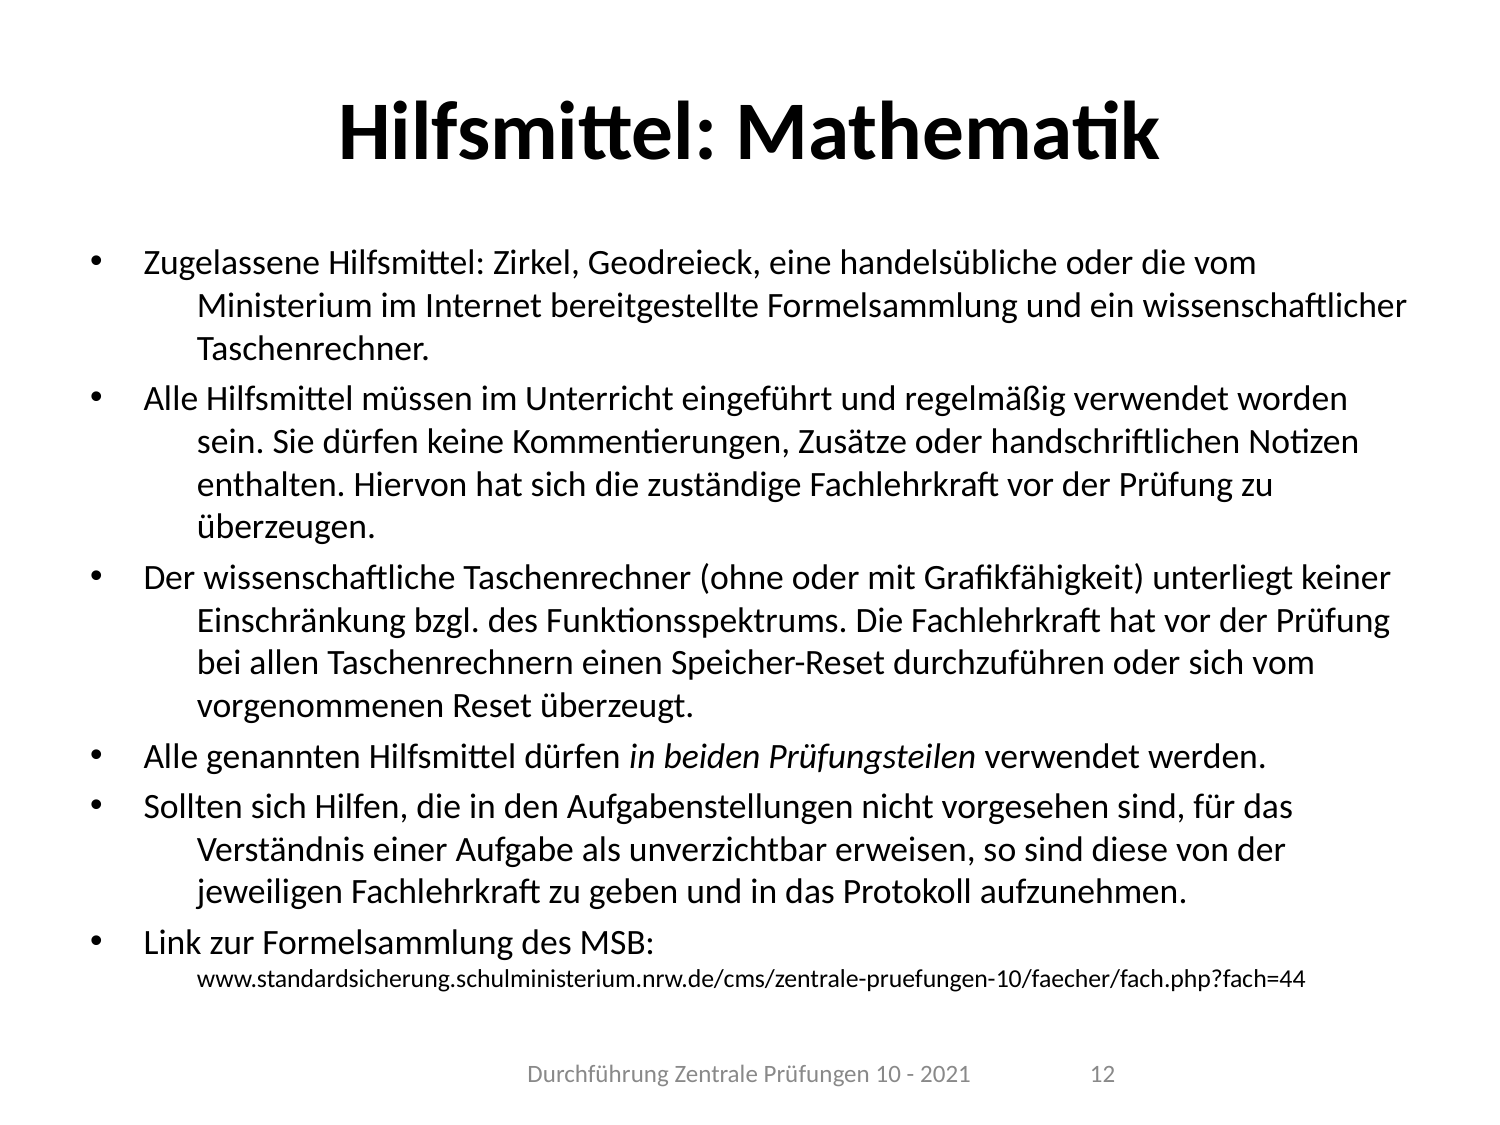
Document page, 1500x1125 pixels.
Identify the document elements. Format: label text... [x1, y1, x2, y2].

text_box Durchführung Zentrale Prüfungen 10 - 2021 [512, 1042, 988, 1103]
text_box 12 [1074, 1042, 1426, 1103]
title Hilfsmittel: Mathematik [75, 45, 1426, 209]
list Zugelassene Hilfsmittel: Zirkel, Geodreieck, eine handelsübliche oder die vom Ministerium im Internet bereitgestellte Formelsammlung und ein wissenschaftlicher Taschenrechner. Alle Hilfsmittel müssen im Unterricht eingeführt und regelmäßig verwendet worden sein. Sie dürfen keine Kommentierungen, Zusätze oder handschriftlichen Notizen enthalten. Hiervon hat sich die zuständige Fachlehrkraft vor der Prüfung zu überzeugen. Der wissenschaftliche Taschenrechner (ohne oder mit Grafikfähigkeit) unterliegt keiner Einschränkung bzgl. des Funktionsspektrums. Die Fachlehrkraft hat vor der Prüfung bei allen Taschenrechnern einen Speicher-Reset durchzuführen oder sich vom vorgenommenen Reset überzeugt. Alle genannten Hilfsmittel dürfen in beiden Prüfungsteilen verwendet werden. Sollten sich Hilfen, die in den Aufgabenstellungen nicht vorgesehen sind, für das Verständnis einer Aufgabe als unverzichtbar erweisen, so sind diese von der jeweiligen Fachlehrkraft zu geben und in das Protokoll aufzunehmen. Link zur Formelsammlung des MSB: www.standardsicherung.schulministerium.nrw.de/cms/zentrale-pruefungen-10/faecher/fach.php?fach=44 [75, 231, 1426, 1005]
